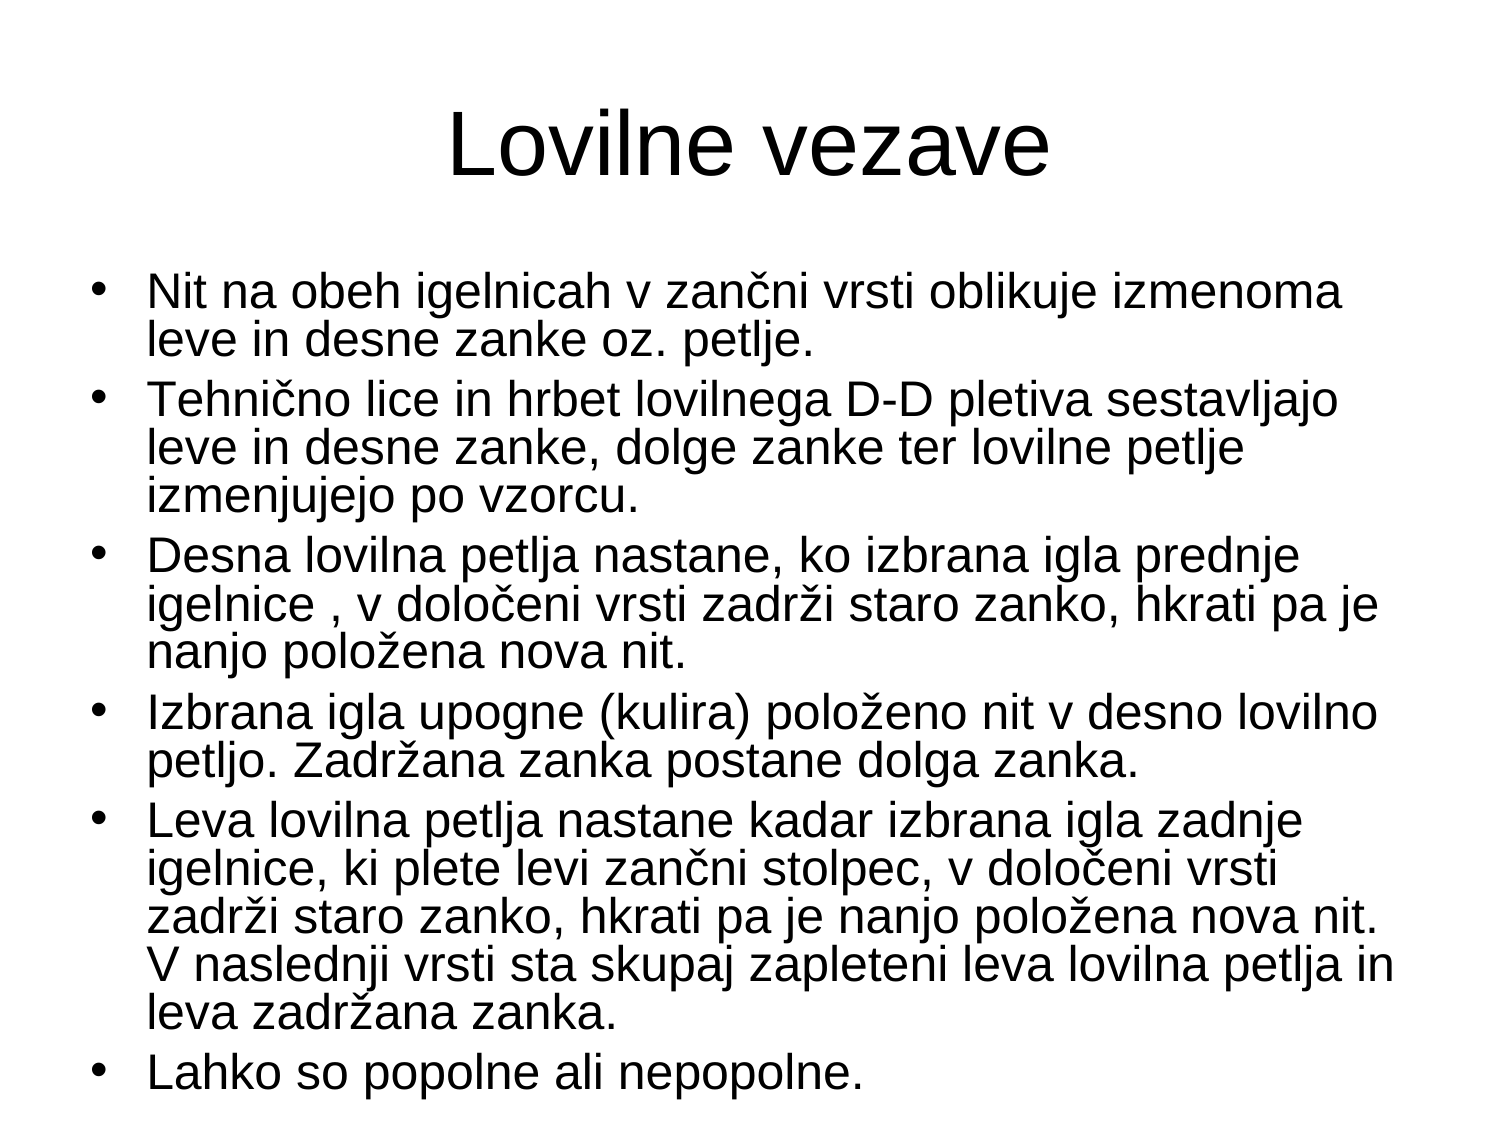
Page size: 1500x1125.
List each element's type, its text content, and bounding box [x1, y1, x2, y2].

list Nit na obeh igelnicah v zančni vrsti oblikuje izmenoma leve in desne zanke oz. petlje. Tehnično lice in hrbet lovilnega D-D pletiva sestavljajo leve in desne zanke, dolge zanke ter lovilne petlje izmenjujejo po vzorcu. Desna lovilna petlja nastane, ko izbrana igla prednje igelnice , v določeni vrsti zadrži staro zanko, hkrati pa je nanjo položena nova nit. Izbrana igla upogne (kulira) položeno nit v desno lovilno petljo. Zadržana zanka postane dolga zanka. Leva lovilna petlja nastane kadar izbrana igla zadnje igelnice, ki plete levi zančni stolpec, v določeni vrsti zadrži staro zanko, hkrati pa je nanjo položena nova nit. V naslednji vrsti sta skupaj zapleteni leva lovilna petlja in leva zadržana zanka. Lahko so popolne ali nepopolne. [75, 262, 1426, 1108]
title Lovilne vezave [75, 45, 1426, 233]
